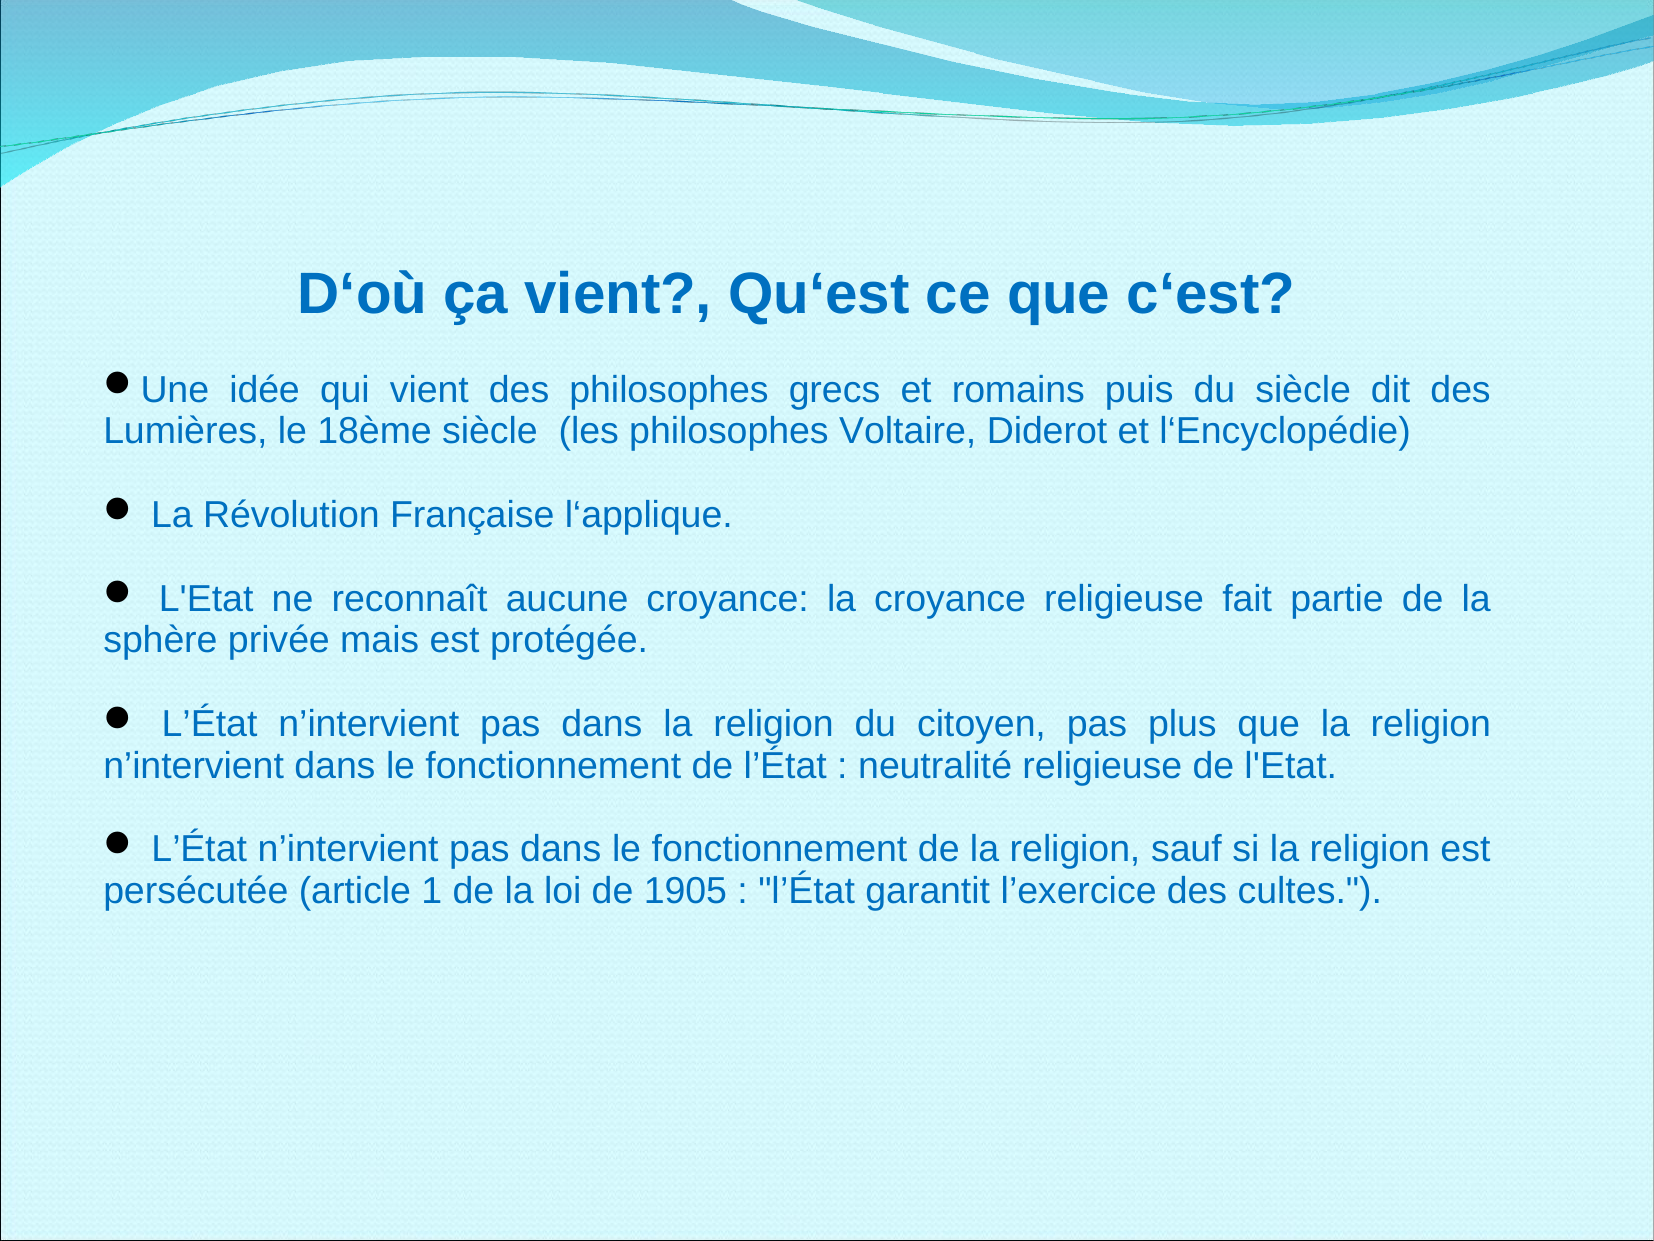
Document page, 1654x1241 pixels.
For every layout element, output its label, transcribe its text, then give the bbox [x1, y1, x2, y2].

picture [0, 0, 1654, 1241]
text_box D‘où ça vient?, Qu‘est ce que c‘est? Une idée qui vient des philosophes grecs et romains puis du siècle dit des Lumières, le 18ème siècle (les philosophes Voltaire, Diderot et l‘Encyclopédie) La Révolution Française l‘applique. L'Etat ne reconnaît aucune croyance: la croyance religieuse fait partie de la sphère privée mais est protégée. L’État n’intervient pas dans la religion du citoyen, pas plus que la religion n’intervient dans le fonctionnement de l’État : neutralité religieuse de l'Etat. L’État n’intervient pas dans le fonctionnement de la religion, sauf si la religion est persécutée (article 1 de la loi de 1905 : "l’État garantit l’exercice des cultes."). [88, 164, 1507, 975]
